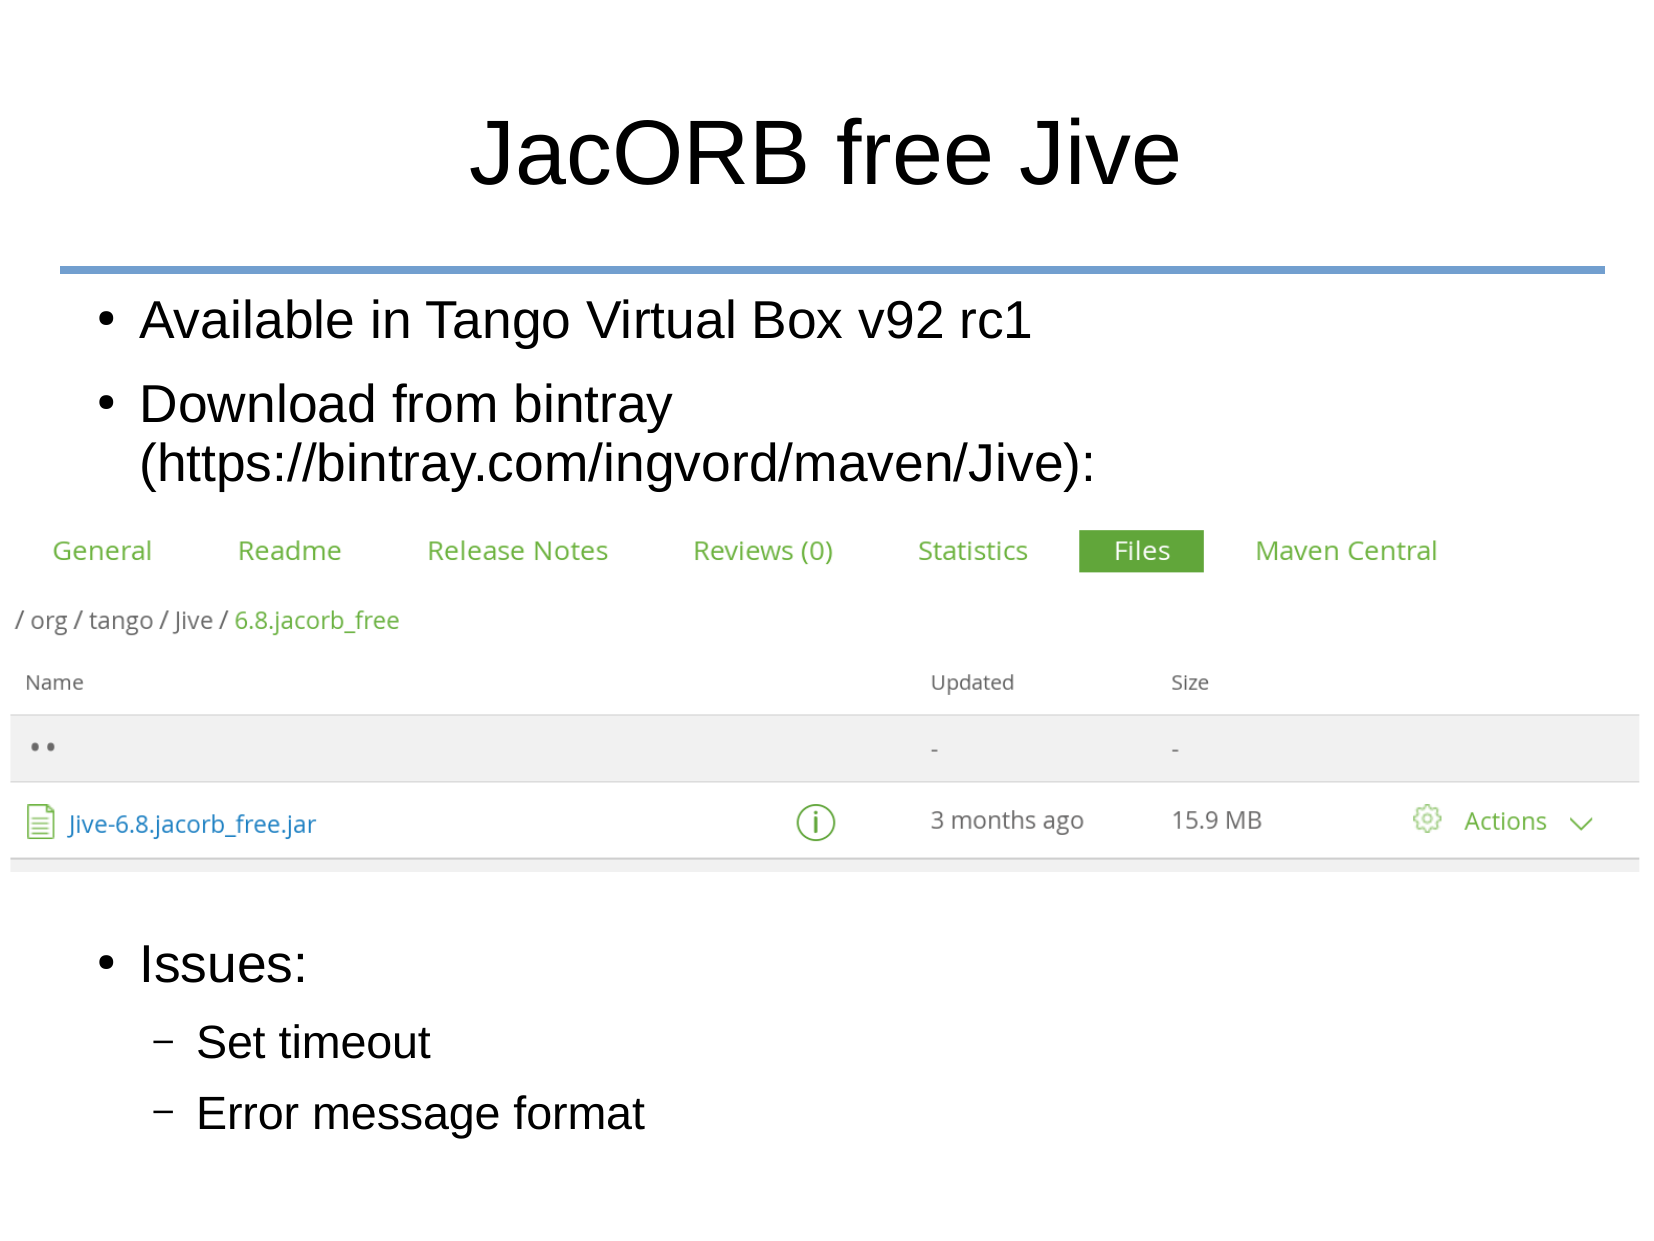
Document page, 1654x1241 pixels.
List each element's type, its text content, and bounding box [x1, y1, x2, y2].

picture [0, 524, 1654, 872]
title JacORB free Jive [82, 49, 1571, 257]
list Available in Tango Virtual Box v92 rc1 Download from bintray (https://bintray.com/ingvord/maven/Jive): Issues: Set timeout Error message format [82, 290, 1571, 524]
list Available in Tango Virtual Box v92 rc1 Download from bintray (https://bintray.com/ingvord/maven/Jive): Issues: Set timeout Error message format [82, 872, 1571, 1141]
